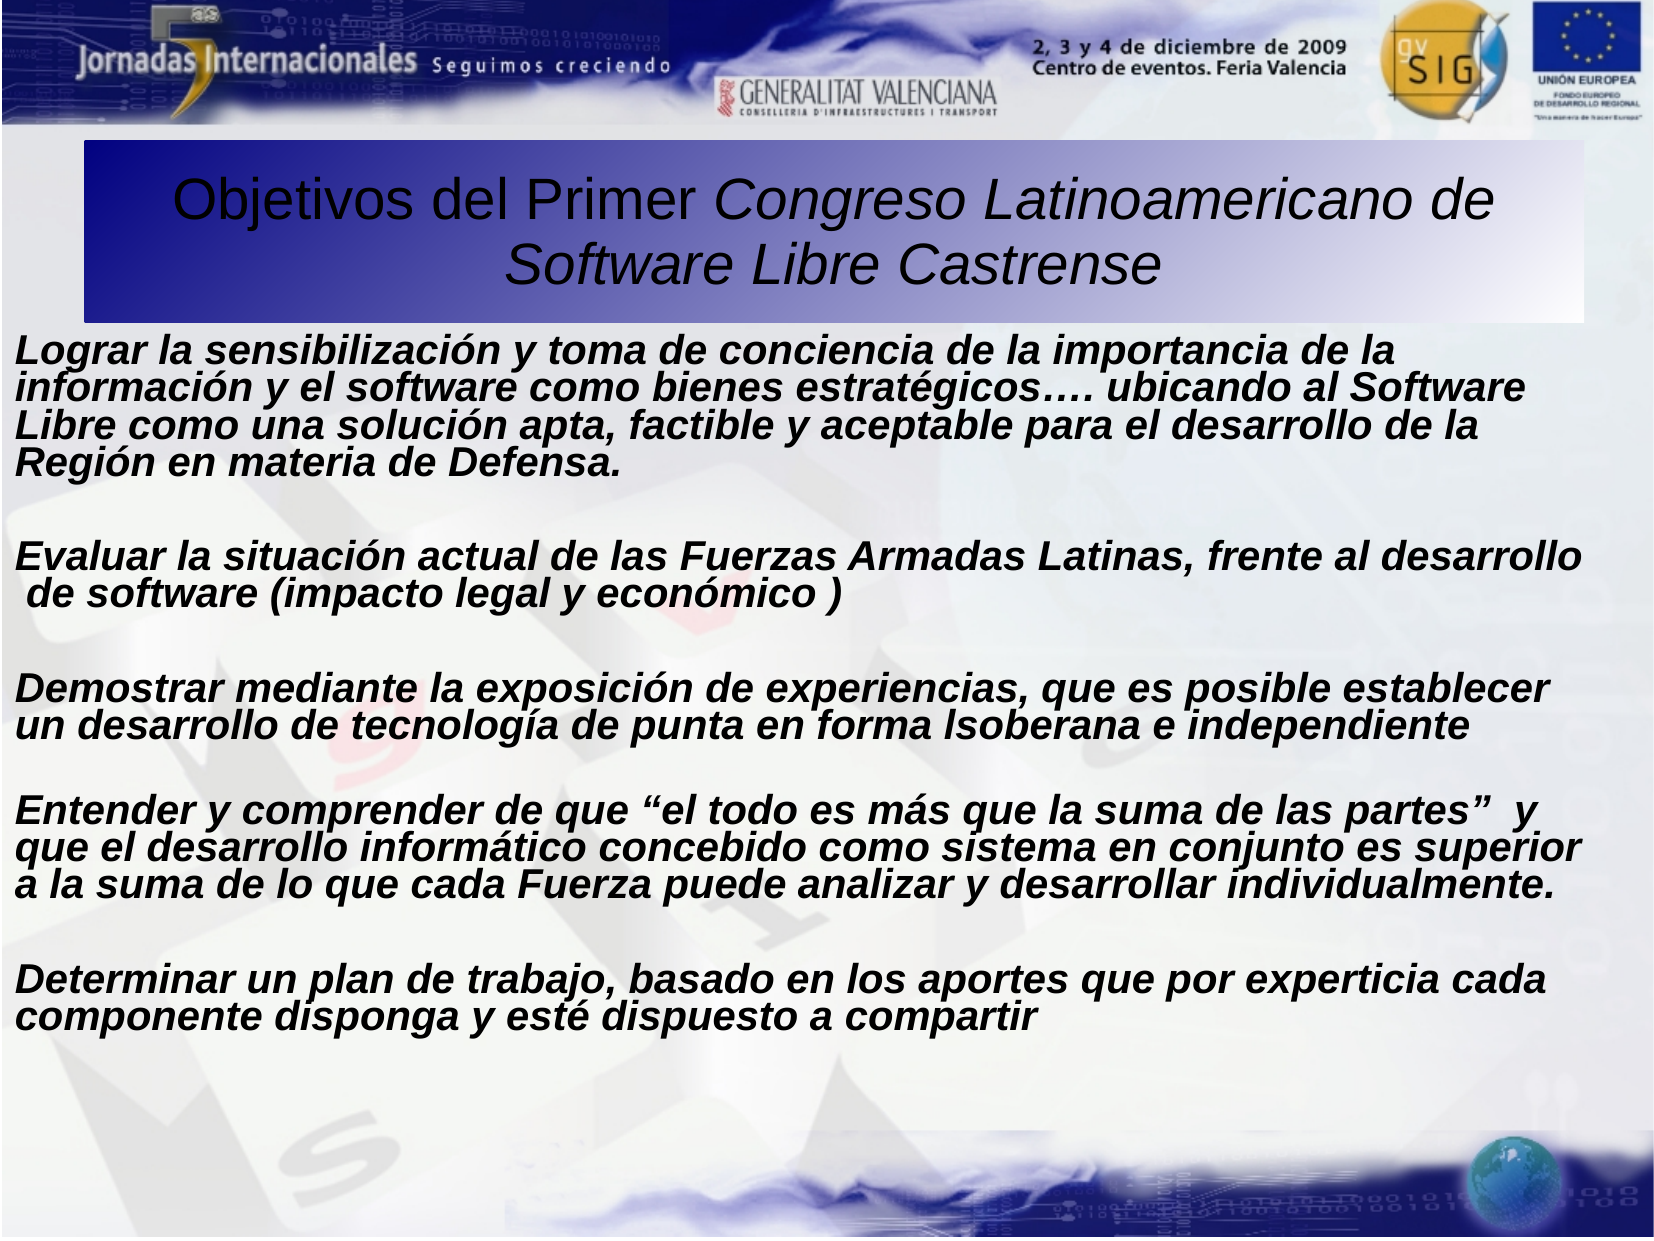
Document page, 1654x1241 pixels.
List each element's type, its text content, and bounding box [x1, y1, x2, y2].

picture [2, 0, 1654, 1237]
list Lograr la sensibilización y toma de conciencia de la importancia de la información y el software como bienes estratégicos…. ubicando al Software Libre como una solución apta, factible y aceptable para el desarrollo de la Región en materia de Defensa. Evaluar la situación actual de las Fuerzas Armadas Latinas, frente al desarrollo de software (impacto legal y económico ) Demostrar mediante la exposición de experiencias, que es posible establecer un desarrollo de tecnología de punta en forma lsoberana e independiente Entender y comprender de que “el todo es más que la suma de las partes” y que el desarrollo informático concebido como sistema en conjunto es superior a la suma de lo que cada Fuerza puede analizar y desarrollar individualmente. Determinar un plan de trabajo, basado en los aportes que por experticia cada componente disponga y esté dispuesto a compartir [0, 327, 1609, 1241]
title Objetivos del Primer Congreso Latinoamericano de Software Libre Castrense [84, 140, 1585, 323]
